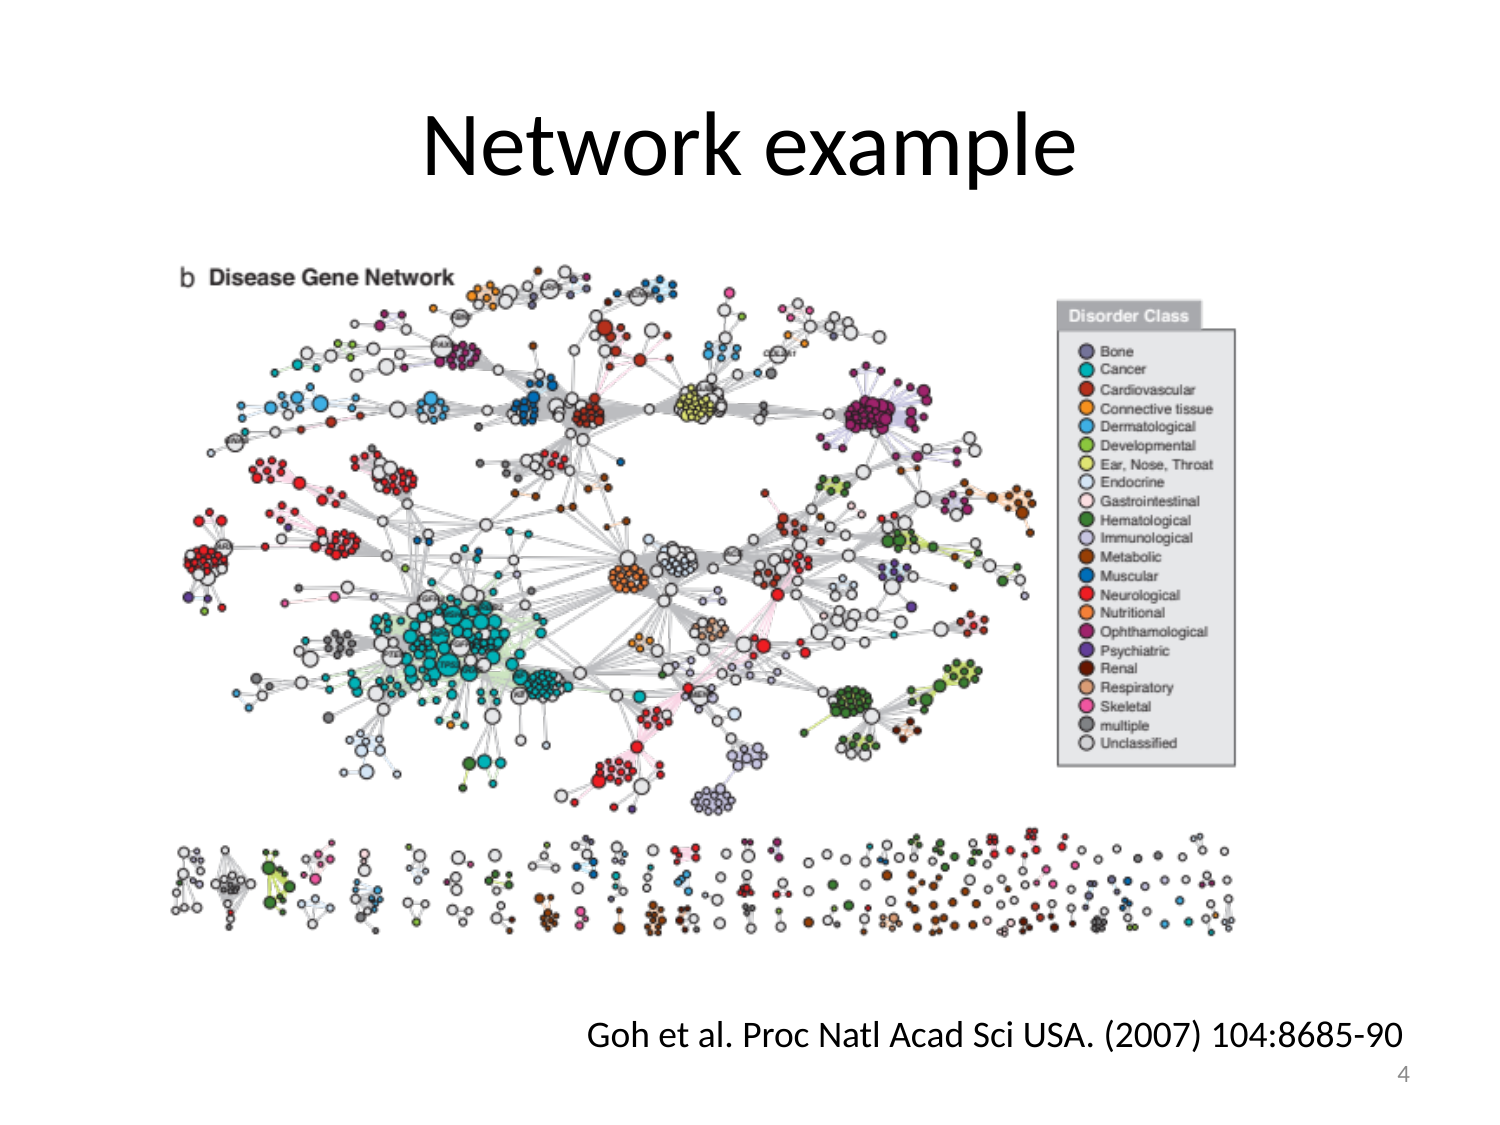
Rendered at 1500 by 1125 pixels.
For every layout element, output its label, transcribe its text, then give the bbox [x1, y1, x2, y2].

picture [105, 249, 1280, 942]
text_box Goh et al. Proc Natl Acad Sci USA. (2007) 104:8685-90 [572, 1002, 1500, 1063]
title Network example [75, 45, 1425, 233]
slide_number <number> [1074, 1042, 1425, 1103]
